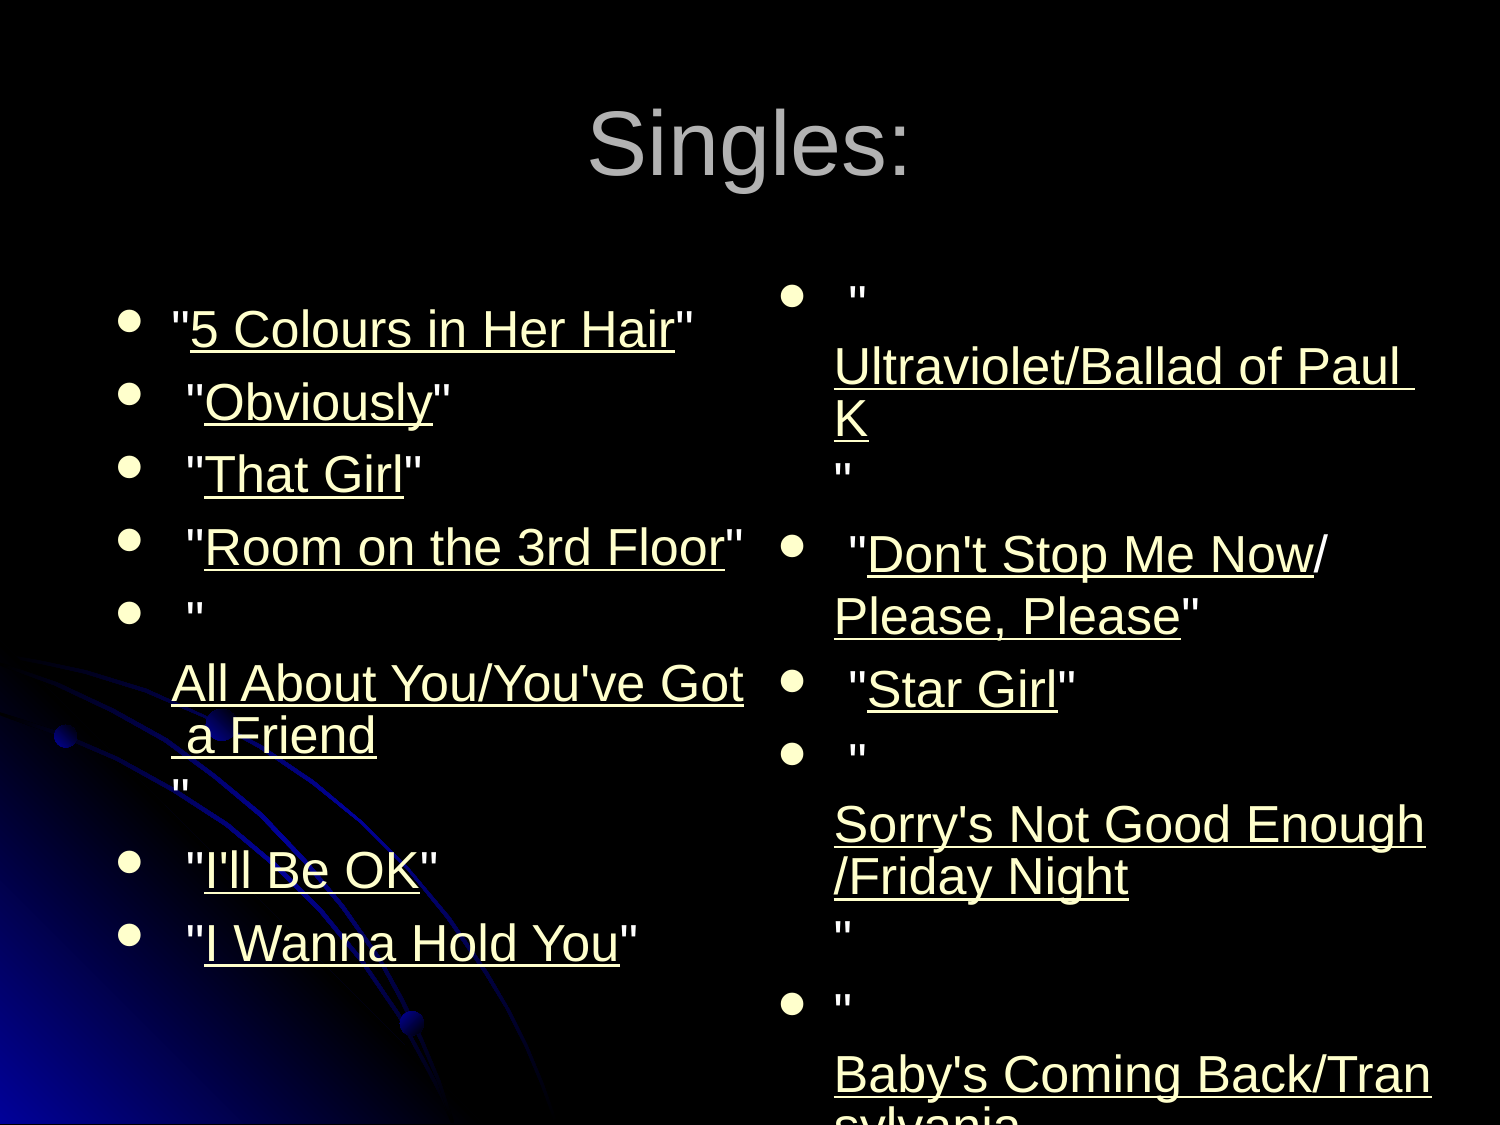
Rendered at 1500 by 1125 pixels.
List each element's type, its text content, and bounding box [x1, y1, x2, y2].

list "Ultraviolet/Ballad of Paul K" "Don't Stop Me Now/Please, Please" "Star Girl" "Sorry's Not Good Enough/Friday Night" "Baby's Coming Back/Transylvania" [762, 262, 1450, 1050]
list "5 Colours in Her Hair" "Obviously" "That Girl" "Room on the 3rd Floor" "All About You/You've Got a Friend" "I'll Be OK" "I Wanna Hold You" [99, 287, 762, 1031]
title Singles: [75, 45, 1425, 233]
